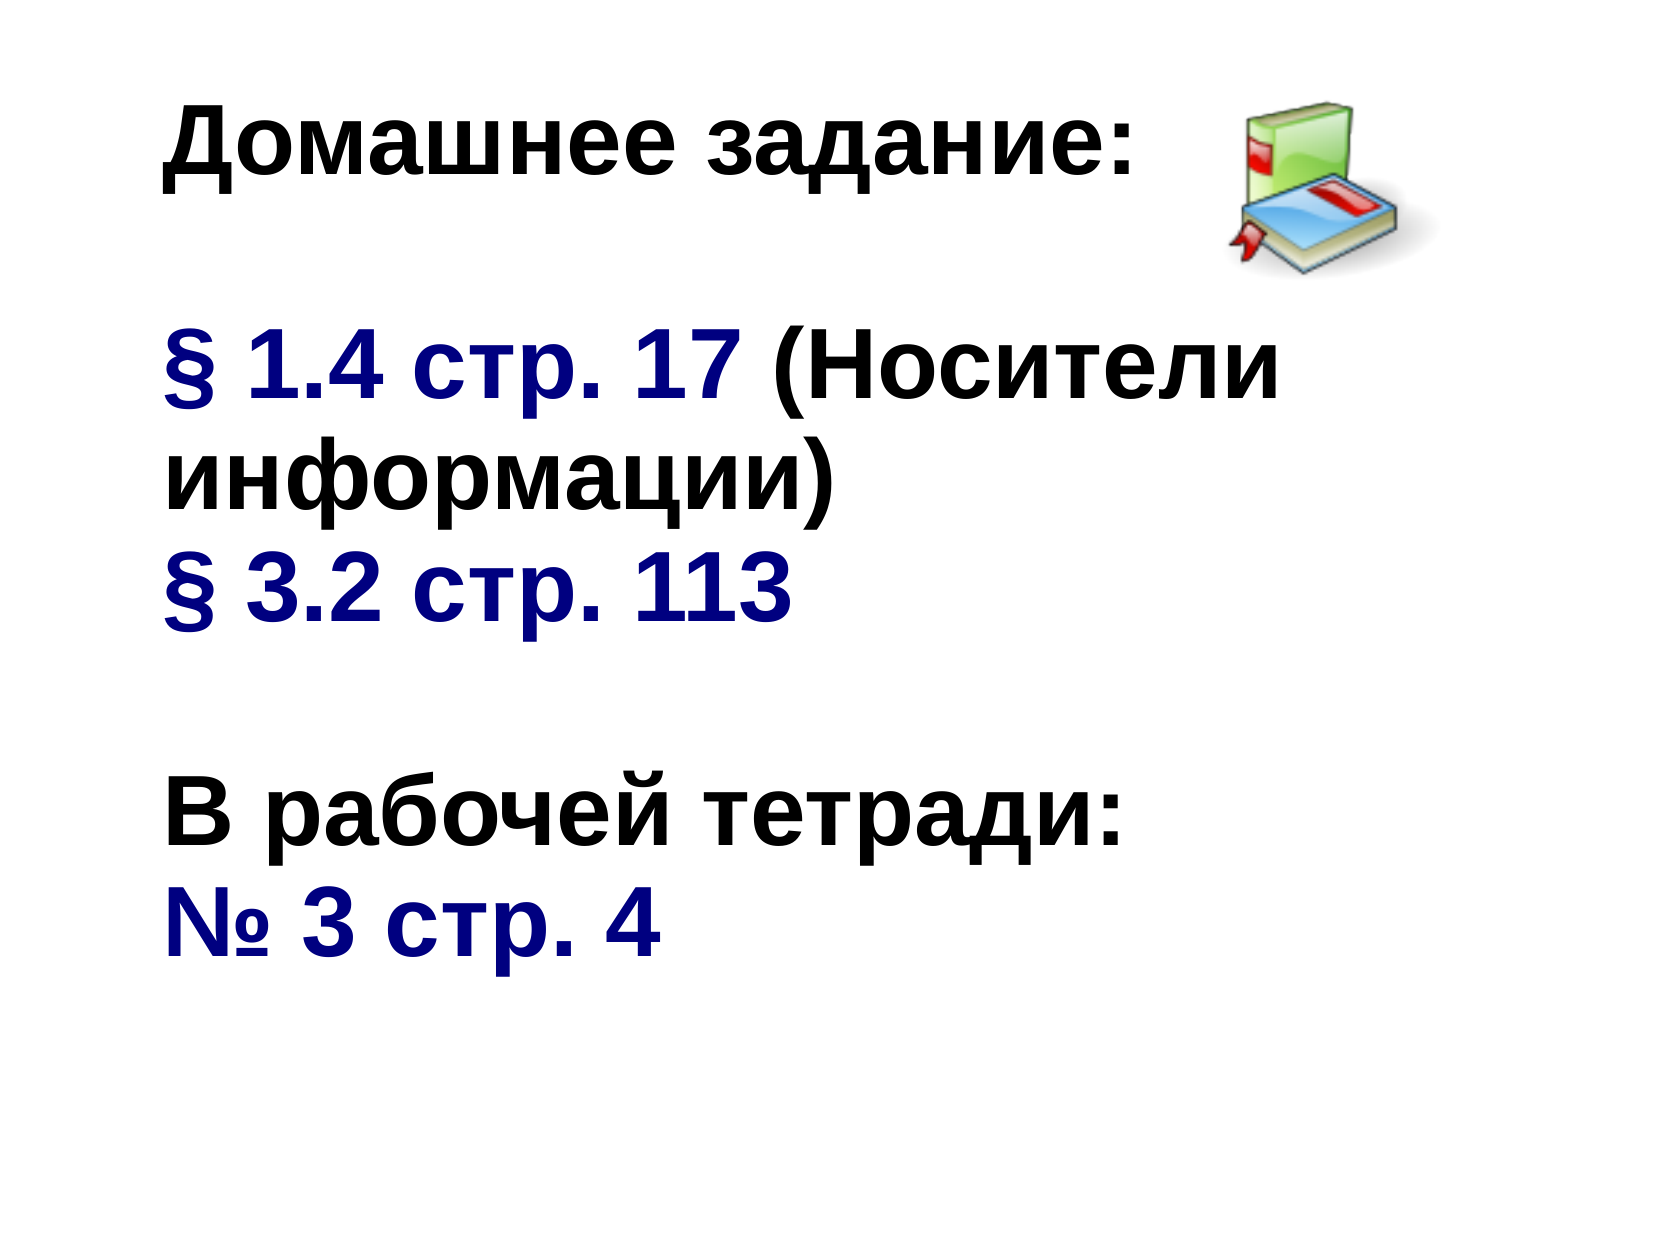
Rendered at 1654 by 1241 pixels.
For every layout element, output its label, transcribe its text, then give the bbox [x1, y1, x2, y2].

text_box Домашнее задание: § 1.4 стр. 17 (Носители информации) § 3.2 стр. 113 В рабочей тетради: № 3 стр. 4 [147, 76, 1595, 1241]
picture [1216, 88, 1447, 296]
